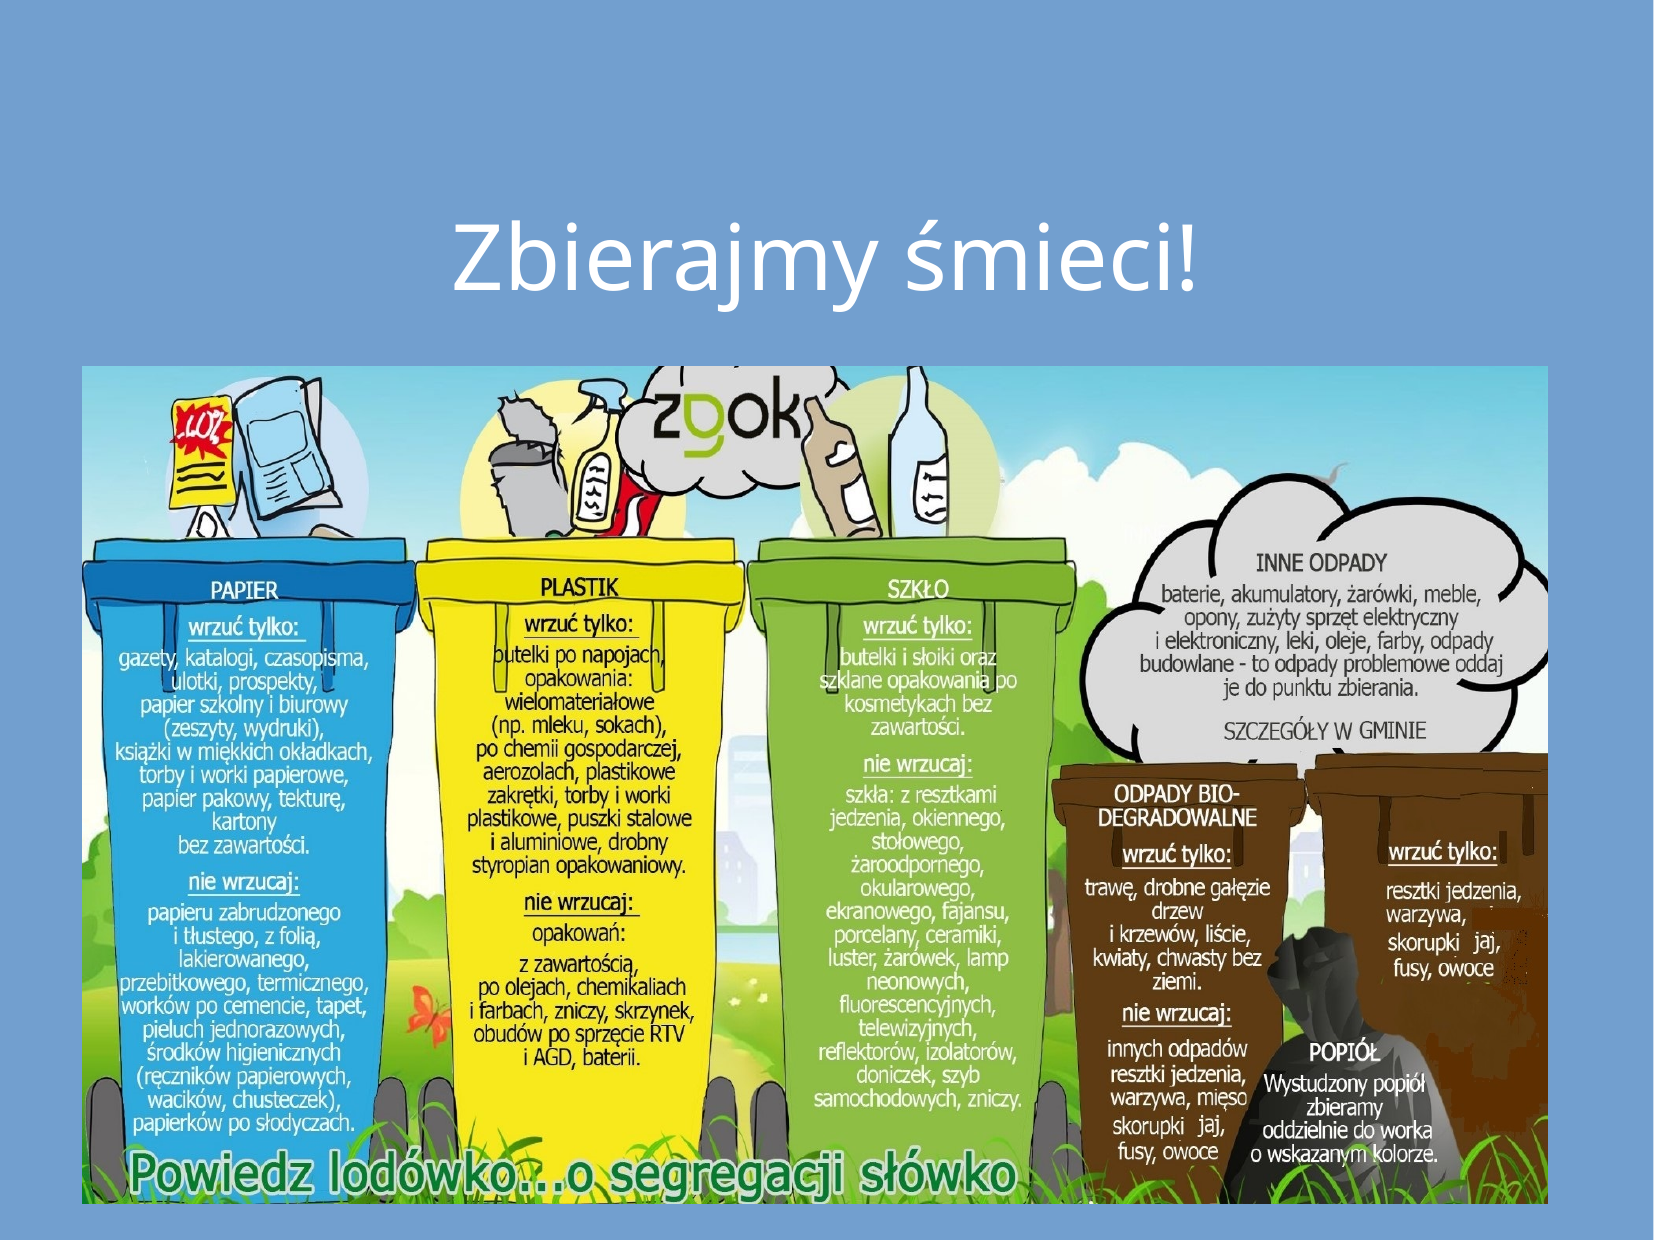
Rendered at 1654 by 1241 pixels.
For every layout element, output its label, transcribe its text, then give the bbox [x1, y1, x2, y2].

picture [82, 366, 1548, 1204]
title Zbierajmy śmieci! [94, 108, 1560, 402]
